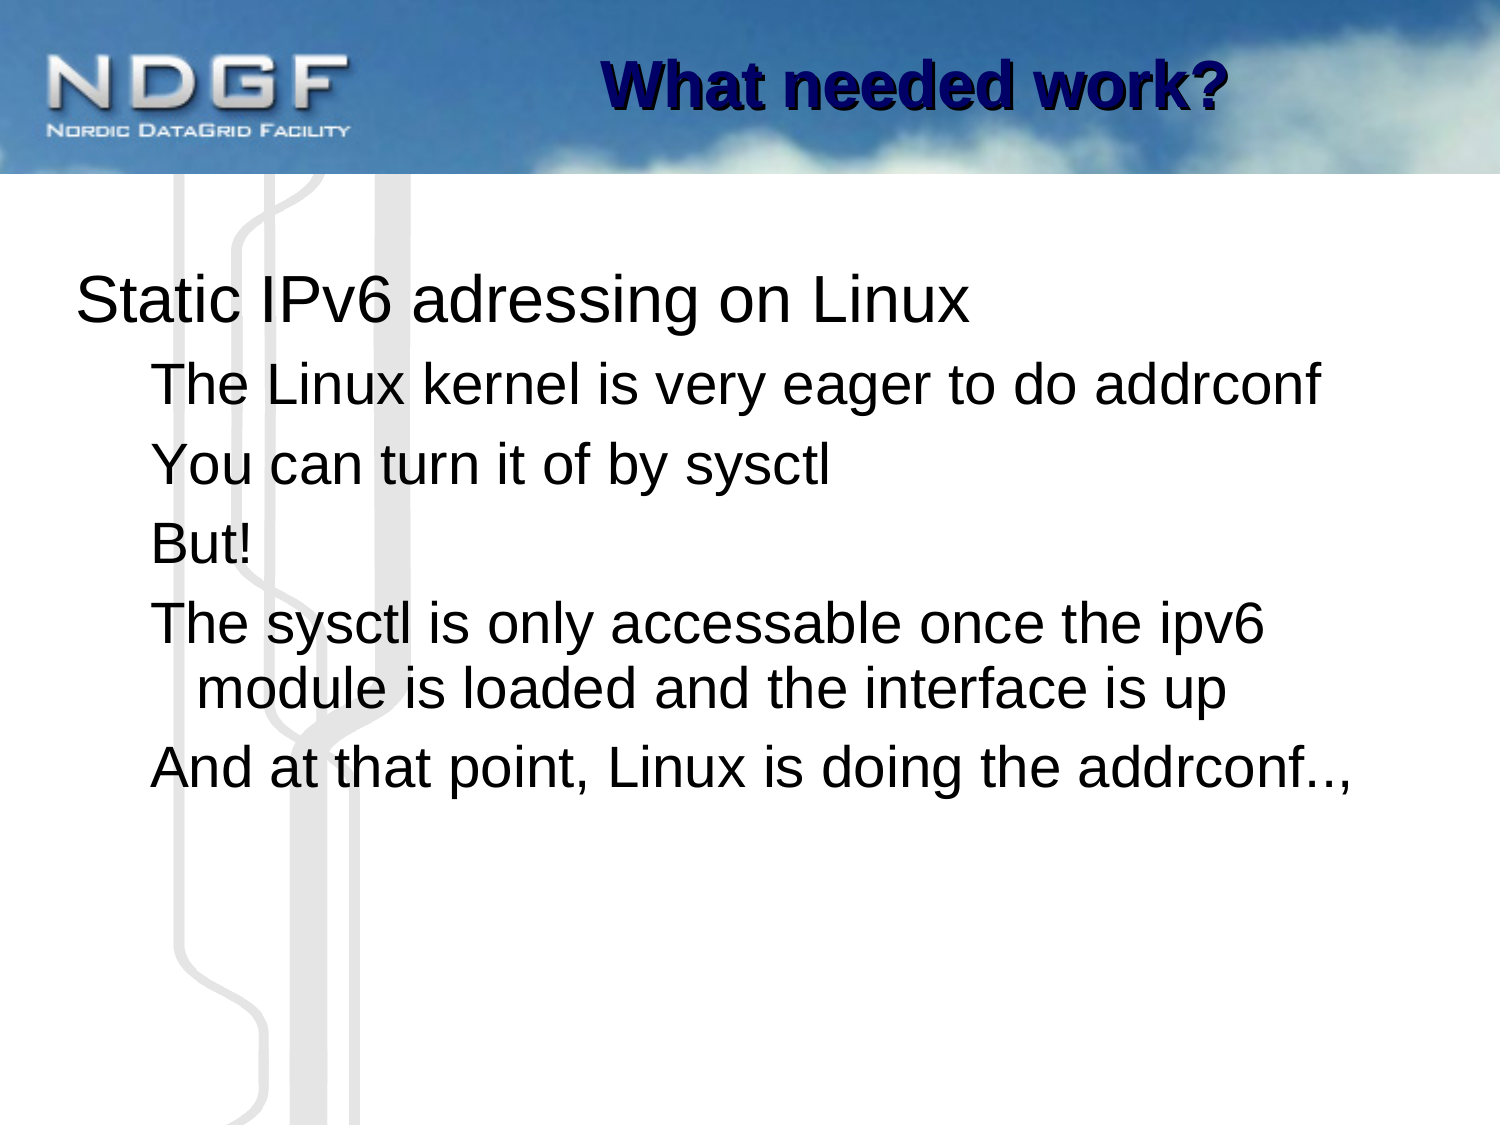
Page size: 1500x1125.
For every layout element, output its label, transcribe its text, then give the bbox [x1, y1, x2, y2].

list Static IPv6 adressing on Linux The Linux kernel is very eager to do addrconf You can turn it of by sysctl But! The sysctl is only accessable once the ipv6 module is loaded and the interface is up And at that point, Linux is doing the addrconf.., [75, 262, 1426, 991]
title What needed work? [372, 26, 1459, 142]
picture [0, 0, 1500, 1125]
